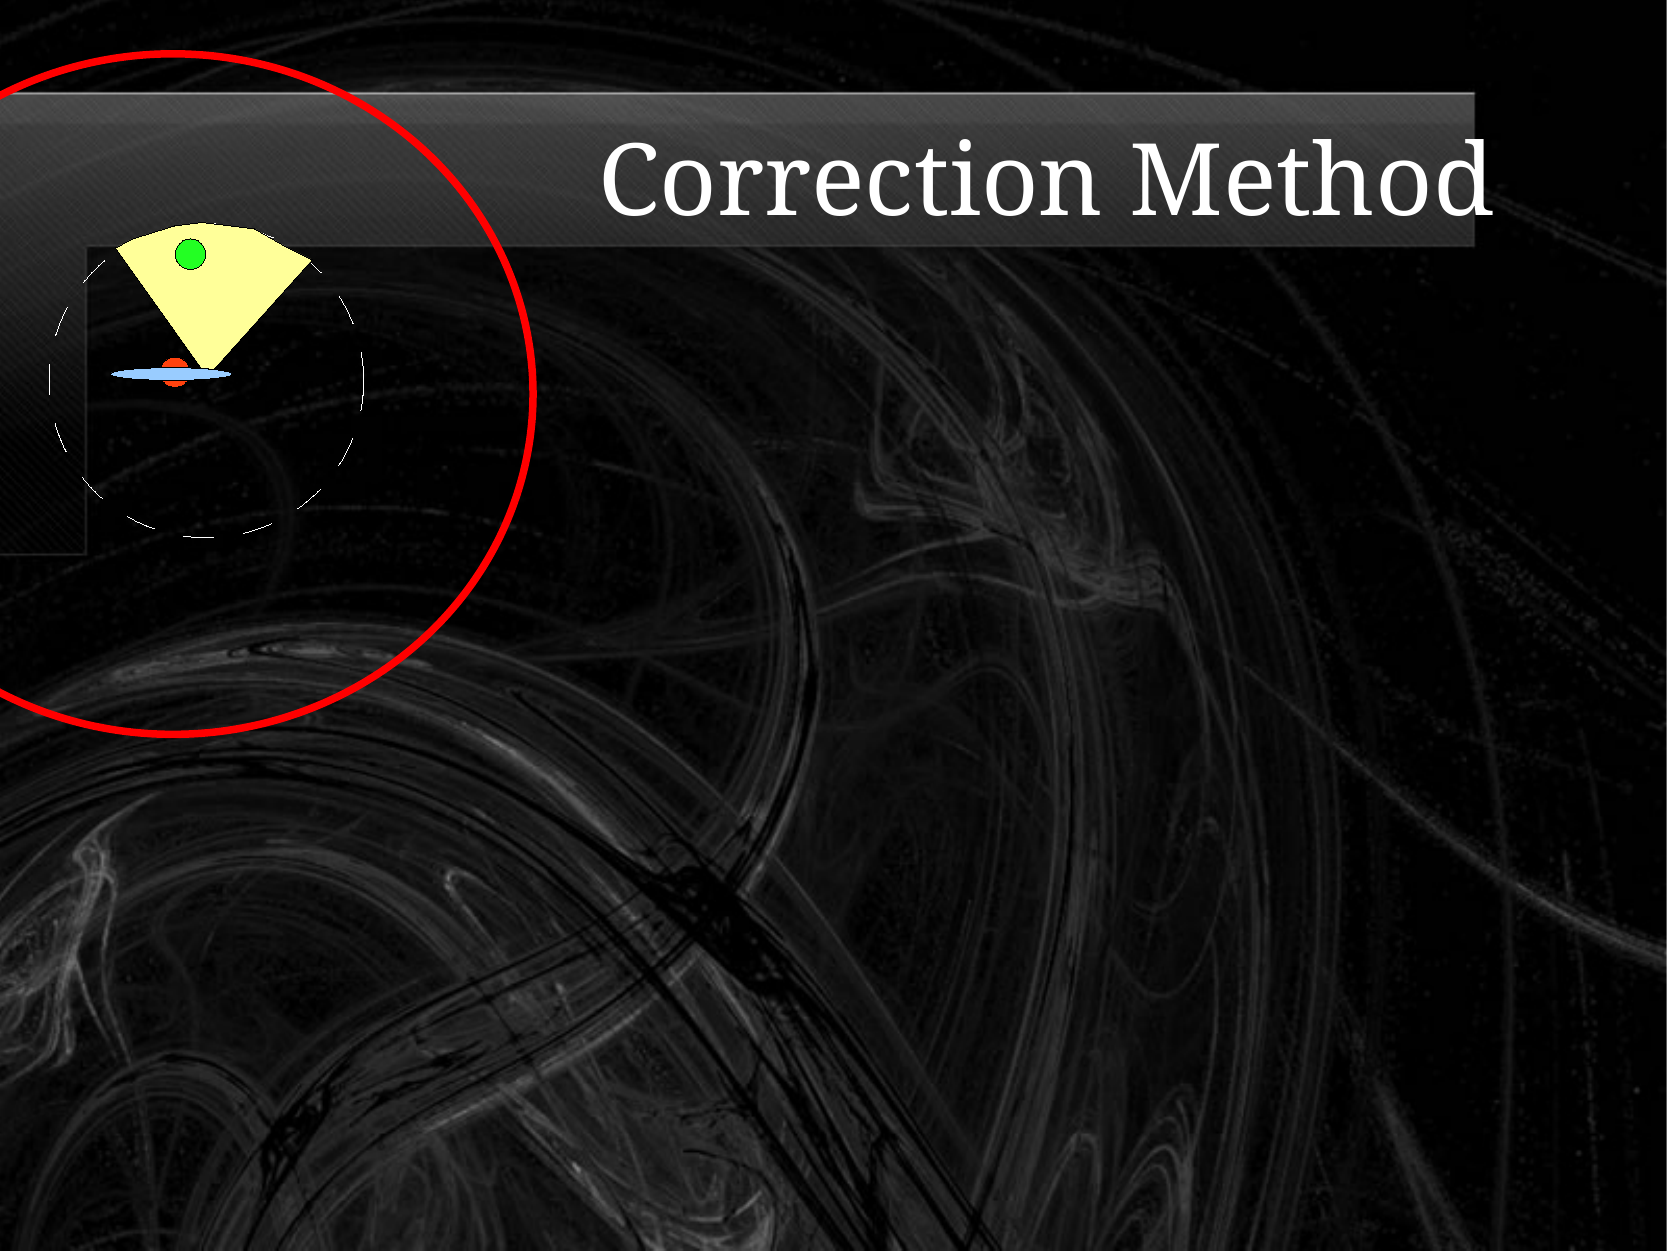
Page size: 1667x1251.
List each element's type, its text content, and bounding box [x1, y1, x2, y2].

picture [0, 0, 1667, 1251]
title Correction Method [598, 111, 1511, 262]
text_box [0, 53, 534, 735]
